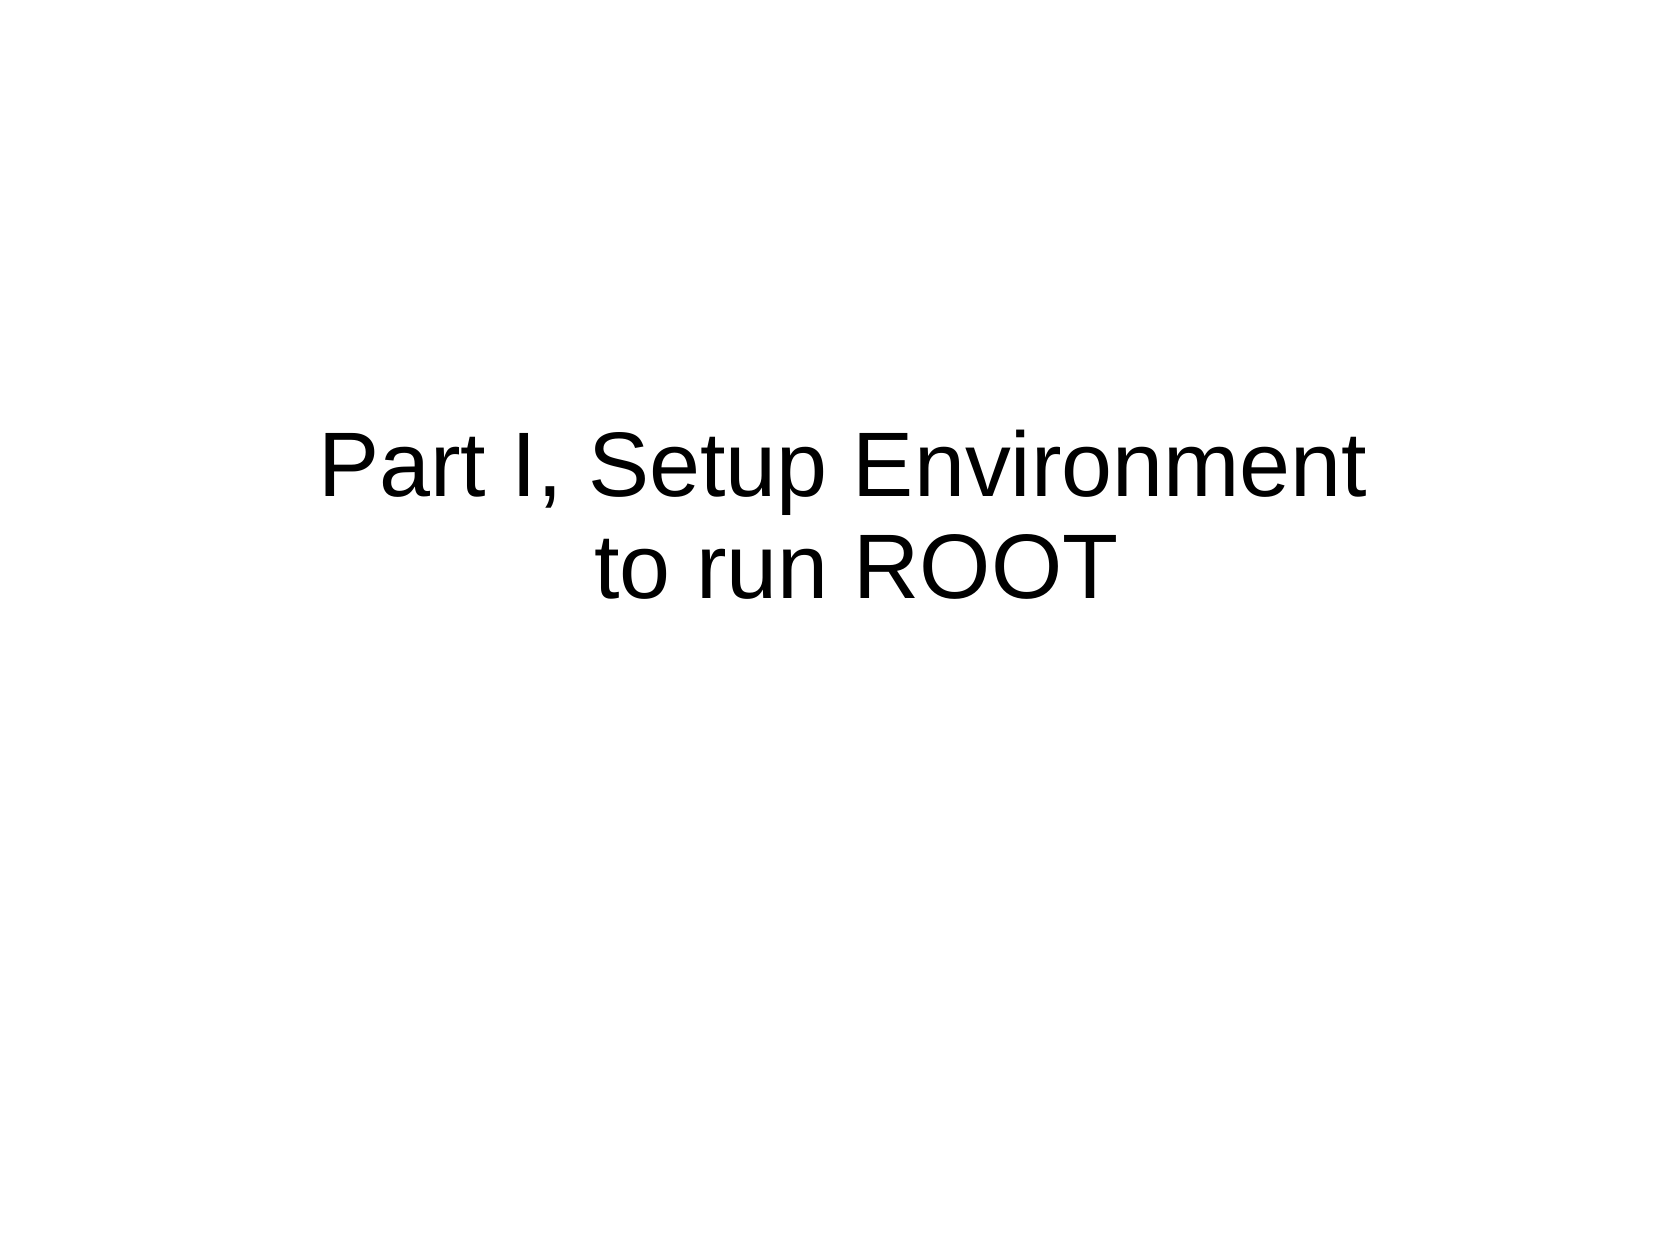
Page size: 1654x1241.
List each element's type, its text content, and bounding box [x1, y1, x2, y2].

title Part I, Setup Environment to run ROOT [112, 412, 1601, 620]
